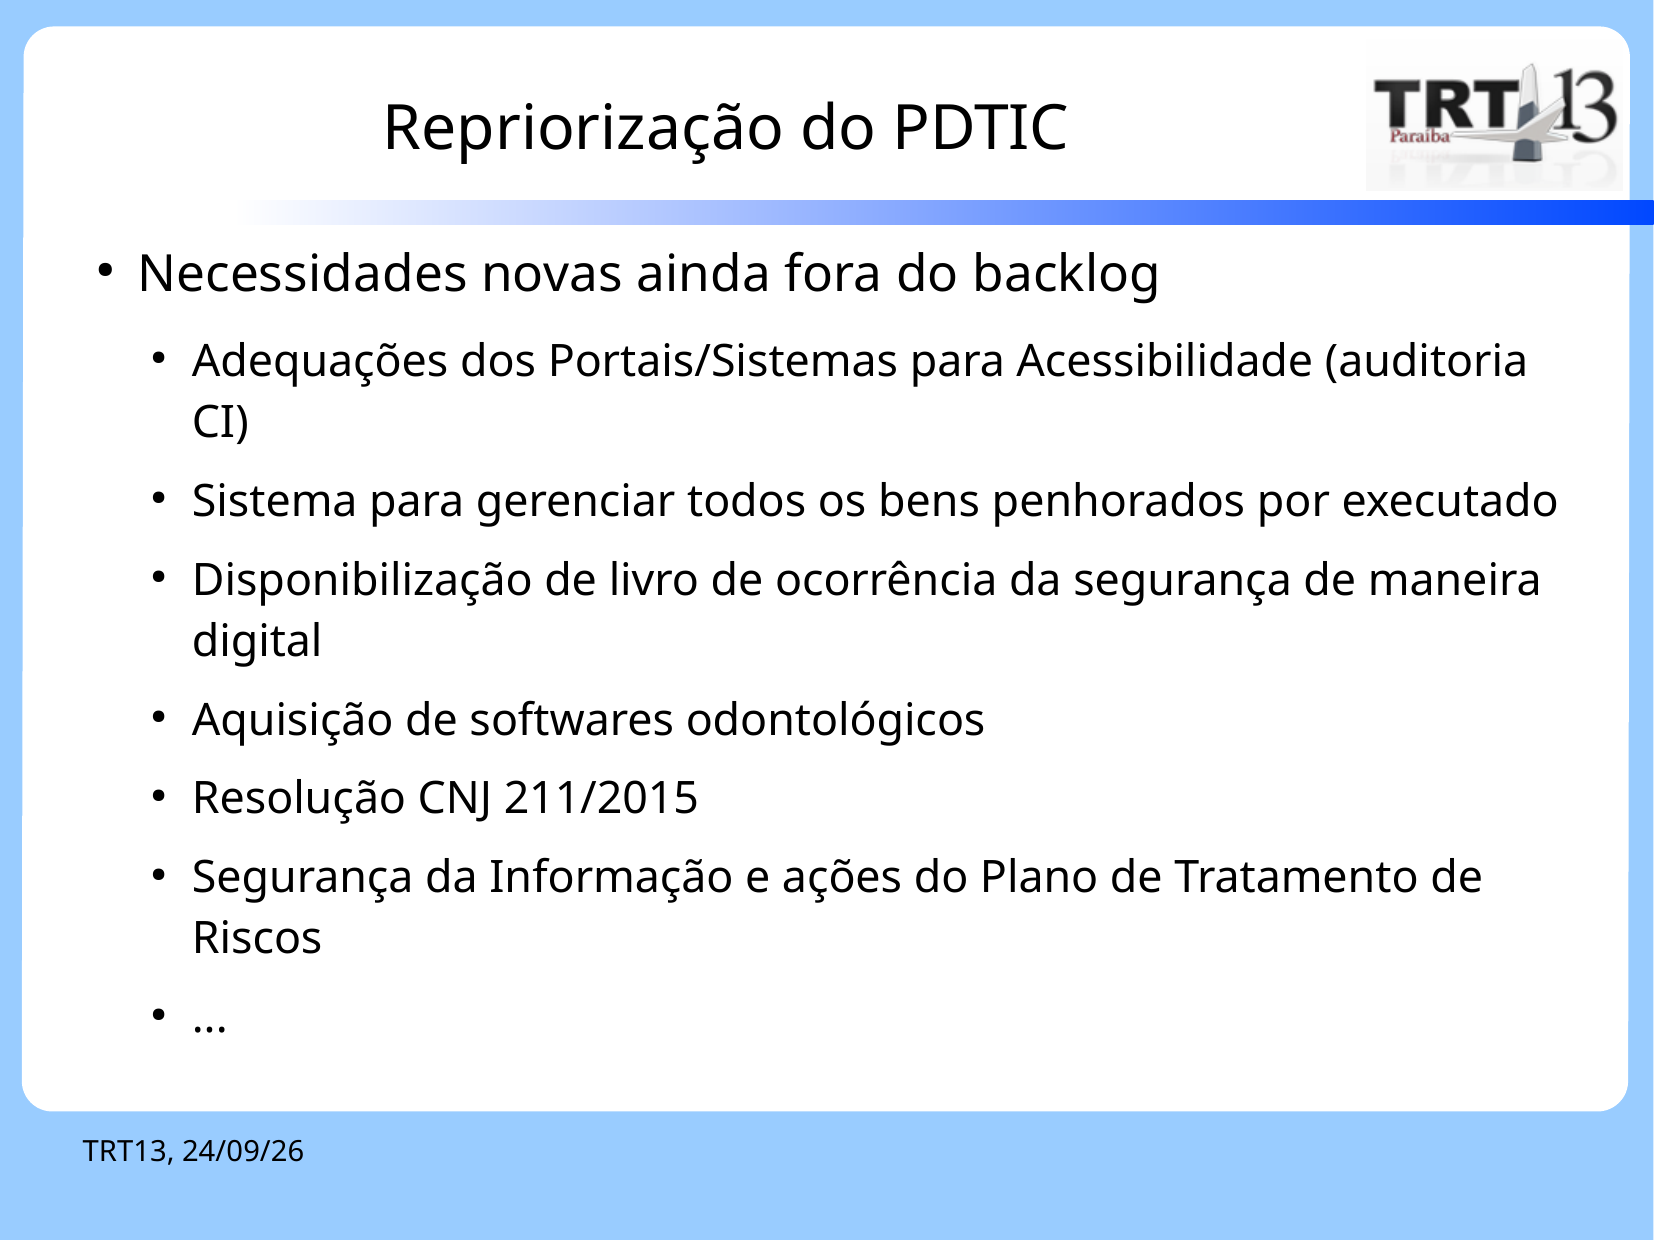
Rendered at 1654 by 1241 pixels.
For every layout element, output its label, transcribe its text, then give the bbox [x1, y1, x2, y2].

picture [1366, 39, 1623, 191]
title Repriorização do PDTIC [82, 49, 1371, 201]
list Necessidades novas ainda fora do backlog Adequações dos Portais/Sistemas para Acessibilidade (auditoria CI) Sistema para gerenciar todos os bens penhorados por executado Disponibilização de livro de ocorrência da segurança de maneira digital Aquisição de softwares odontológicos Resolução CNJ 211/2015 Segurança da Informação e ações do Plano de Tratamento de Riscos ... [82, 236, 1571, 1055]
